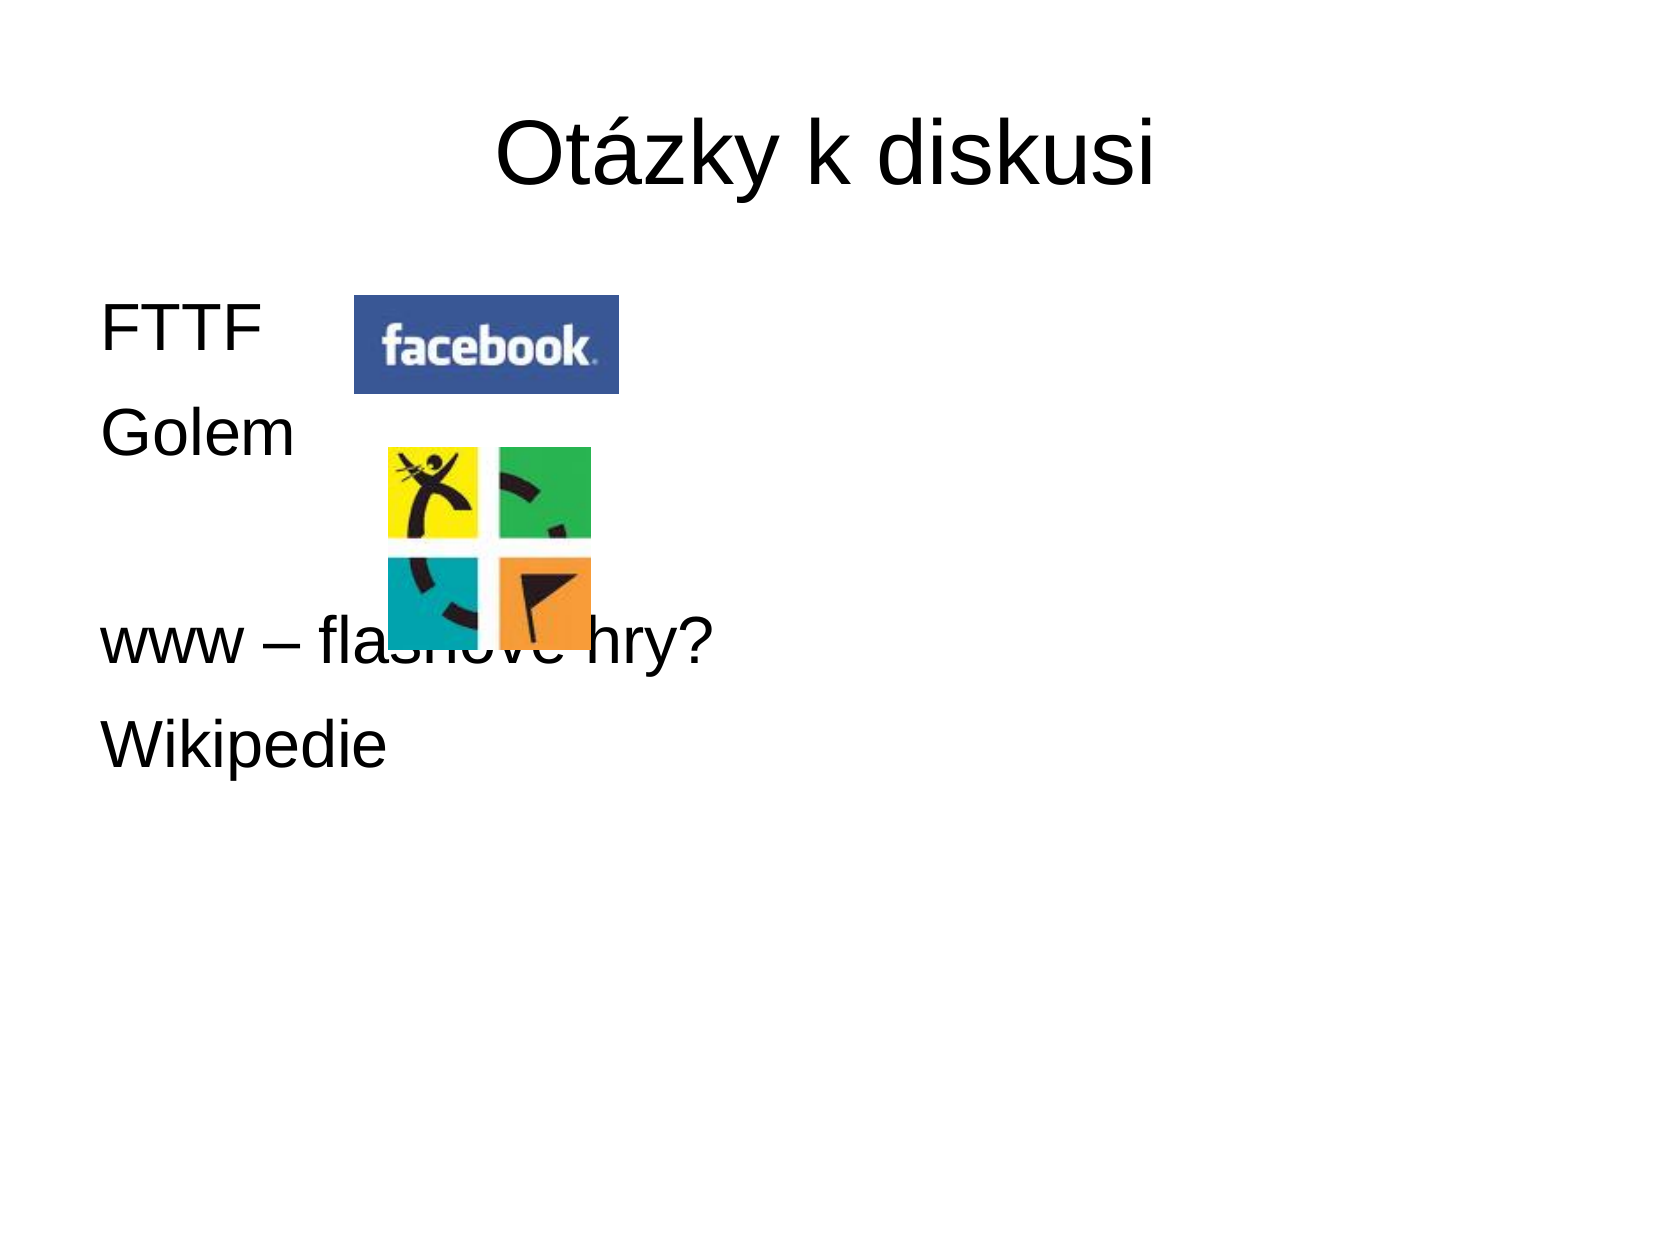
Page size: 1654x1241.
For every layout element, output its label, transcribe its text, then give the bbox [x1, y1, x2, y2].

list FTTF Golem www – flashove hry? Wikipedie [82, 290, 1571, 1094]
title Otázky k diskusi [82, 49, 1571, 257]
picture [388, 447, 591, 650]
picture [354, 295, 619, 394]
